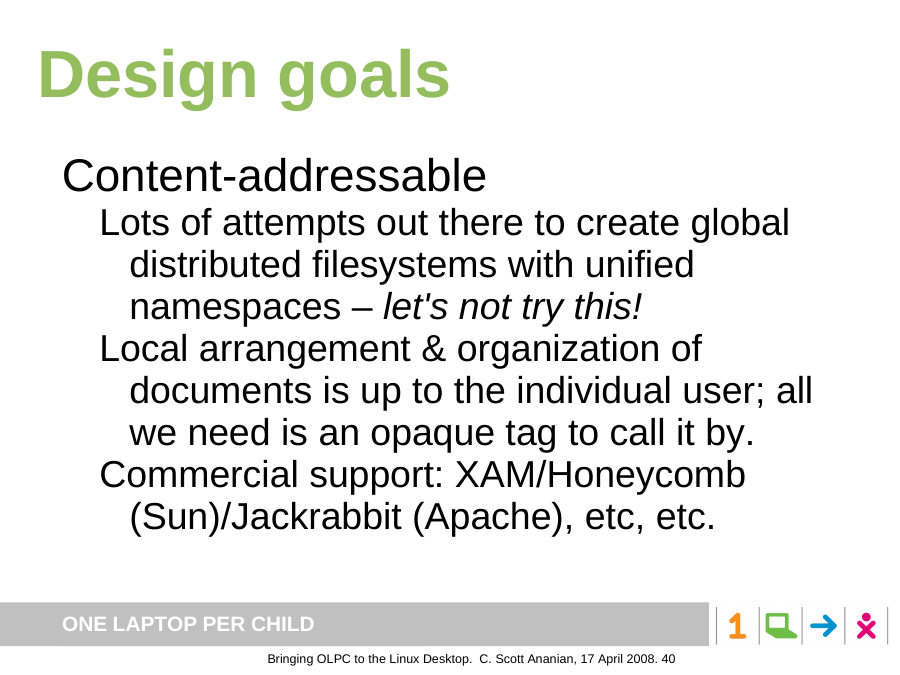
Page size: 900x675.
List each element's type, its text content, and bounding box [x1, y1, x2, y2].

picture [844, 598, 897, 654]
list Content-addressable Lots of attempts out there to create global distributed filesystems with unified namespaces – let's not try this! Local arrangement & organization of documents is up to the individual user; all we need is an opaque tag to call it by. Commercial support: XAM/Honeycomb (Sun)/Jackrabbit (Apache), etc, etc. [61, 150, 844, 675]
title Design goals [37, 37, 856, 225]
